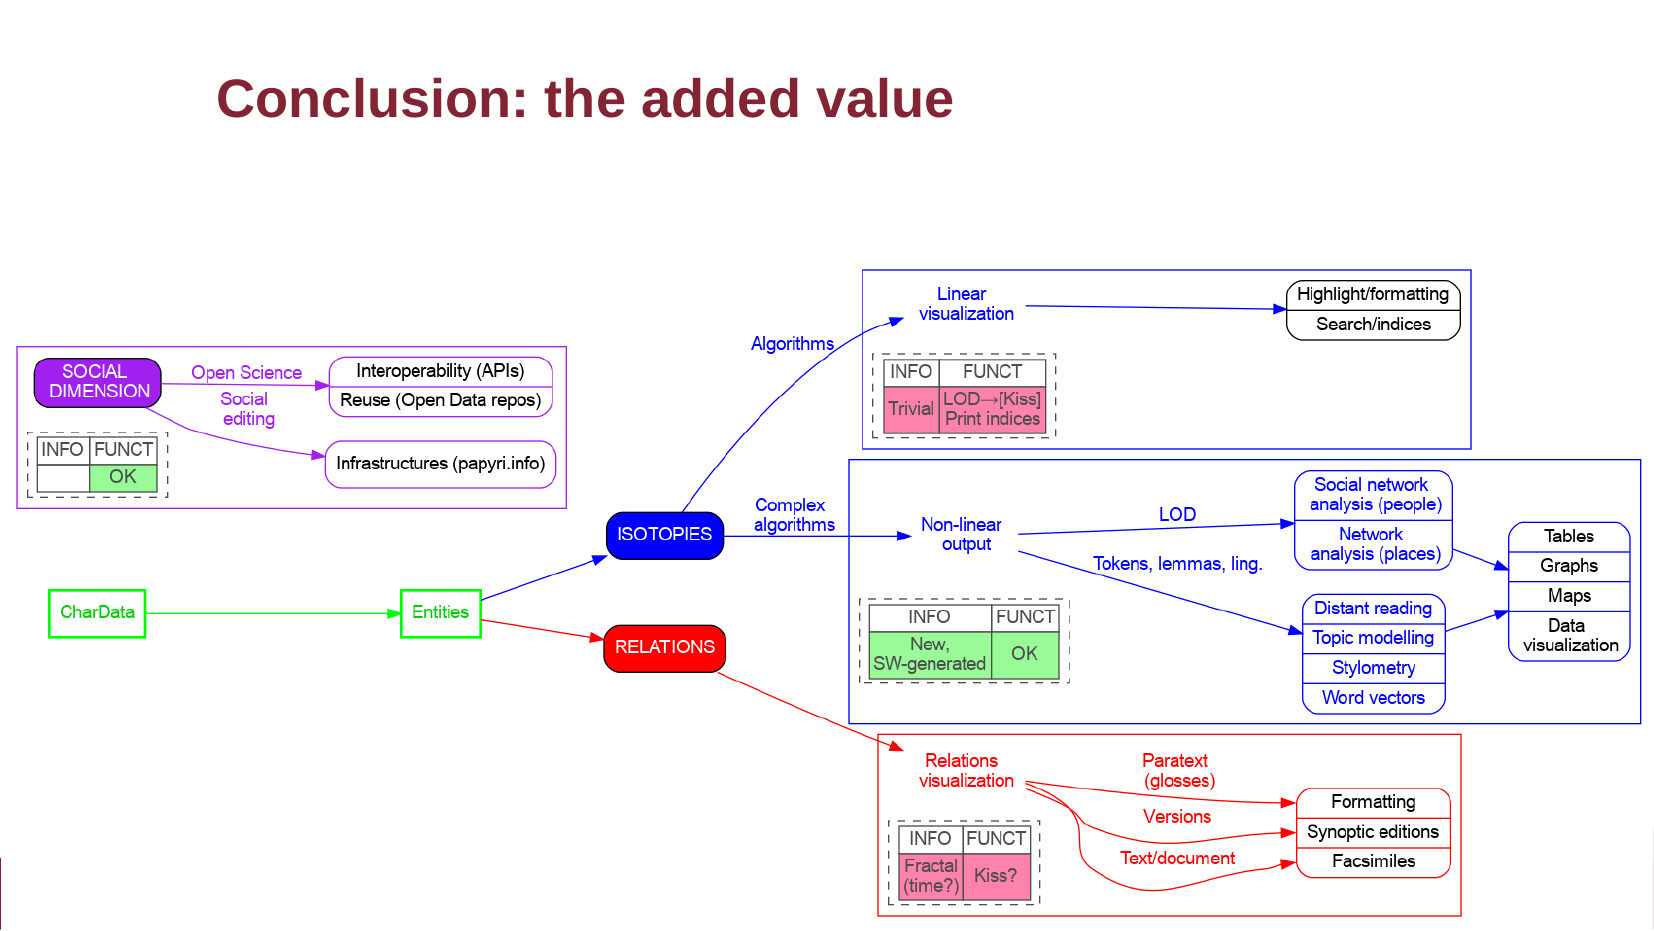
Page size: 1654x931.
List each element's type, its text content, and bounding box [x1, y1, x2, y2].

picture [1, 254, 1654, 931]
title Conclusion: the added value [201, 55, 1569, 142]
